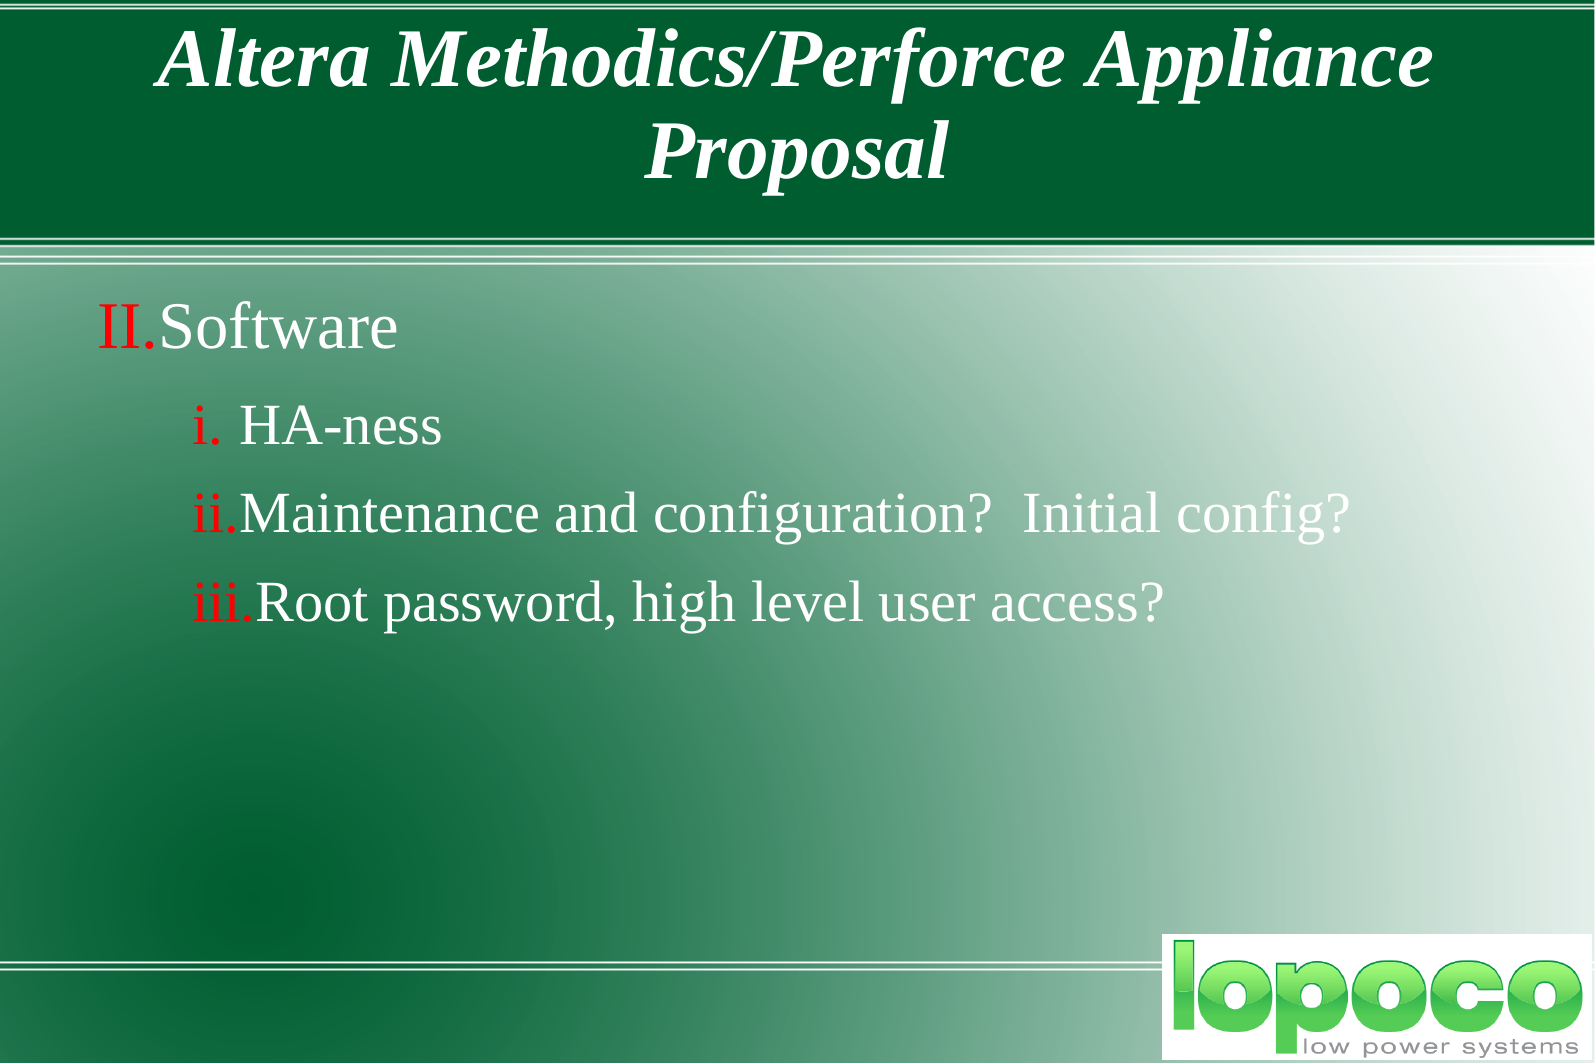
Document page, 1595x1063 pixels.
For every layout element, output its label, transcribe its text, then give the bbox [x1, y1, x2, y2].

picture [0, 0, 1595, 1063]
list Software HA-ness Maintenance and configuration? Initial config? Root password, high level user access? [79, 289, 1515, 976]
title Altera Methodics/Perforce Appliance Proposal [79, 11, 1515, 197]
